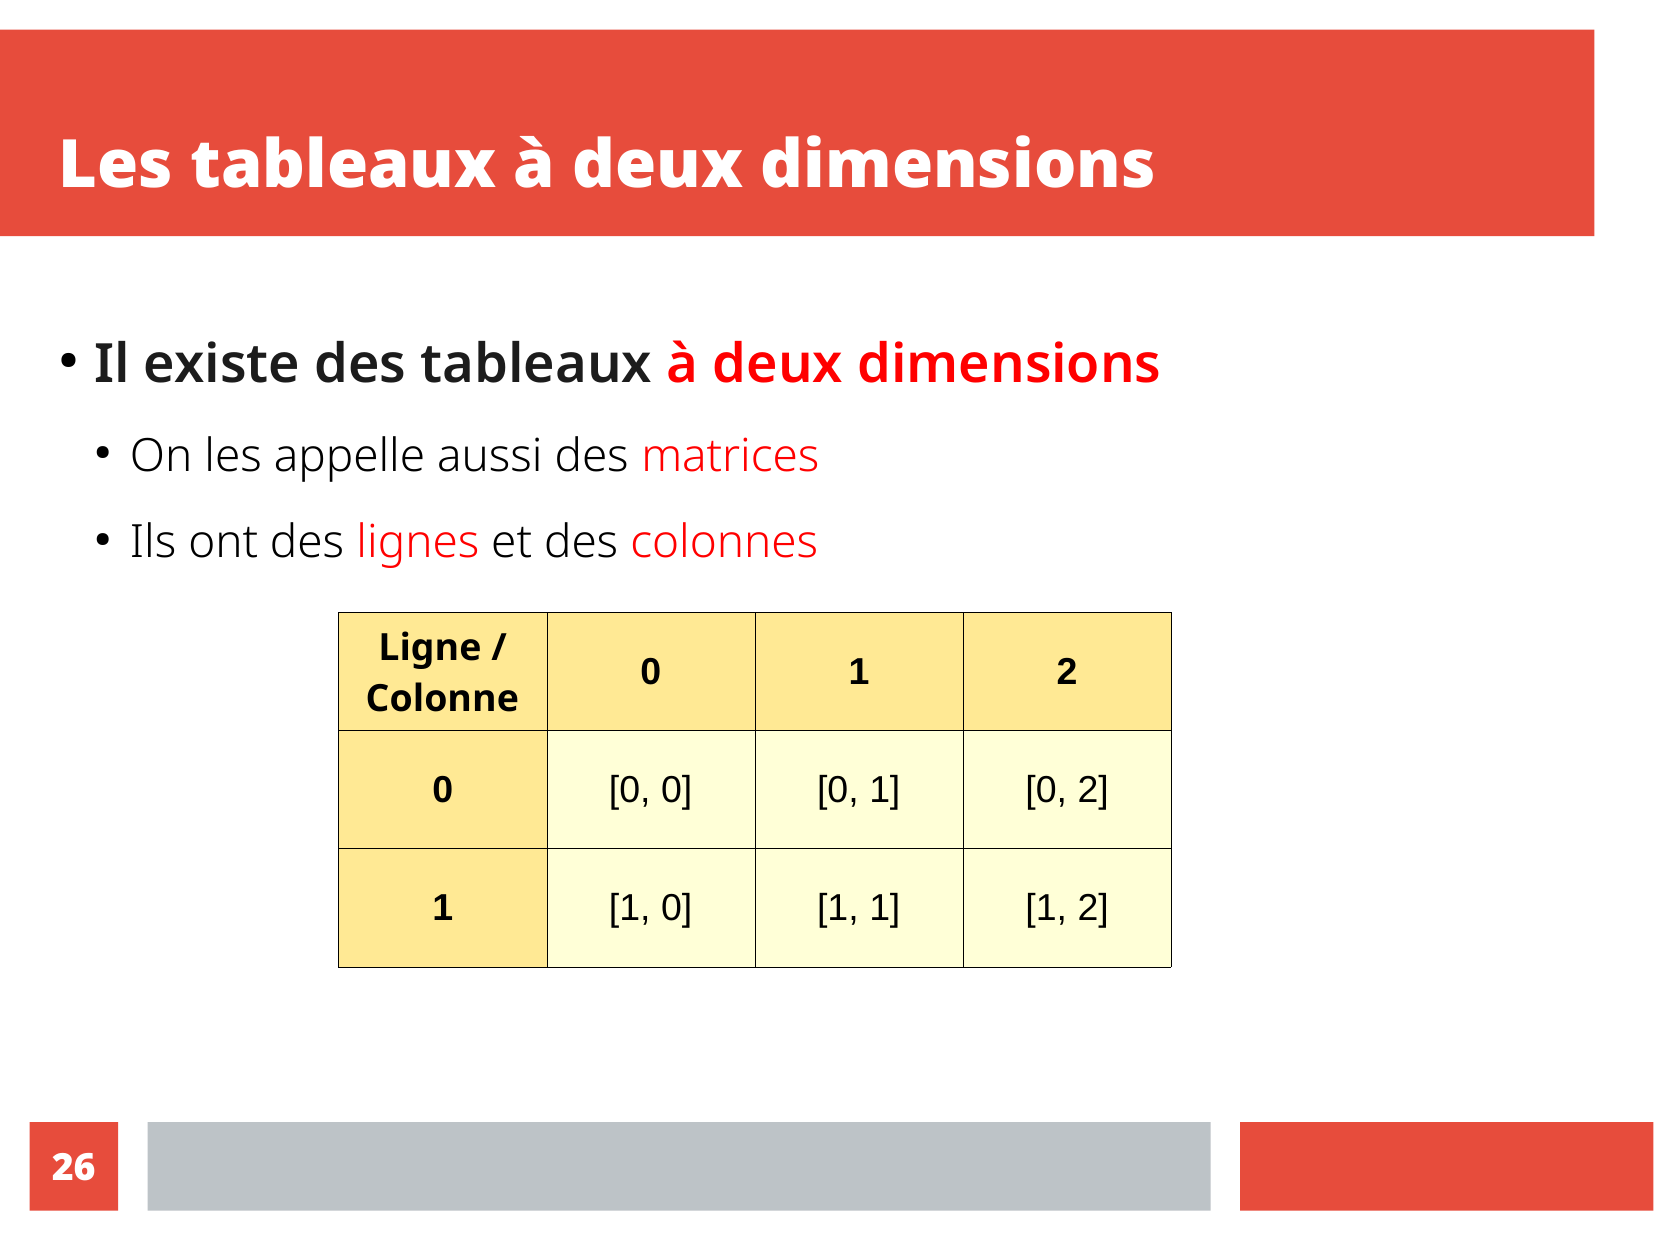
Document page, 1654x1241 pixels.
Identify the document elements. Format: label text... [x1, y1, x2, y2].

title Les tableaux à deux dimensions [59, 59, 1595, 207]
table_cell 1 [339, 849, 547, 967]
table_cell [1, 0] [548, 849, 755, 967]
table_header 2 [964, 613, 1171, 730]
table_cell [1, 1] [756, 849, 963, 967]
table_cell 0 [339, 731, 547, 848]
table_header Ligne / Colonne [339, 613, 547, 730]
table_cell [0, 0] [548, 731, 755, 848]
list Il existe des tableaux à deux dimensions On les appelle aussi des matrices Ils ont des lignes et des colonnes [59, 324, 1565, 579]
table_cell [0, 2] [964, 731, 1171, 848]
table_cell [1, 2] [964, 849, 1171, 967]
table_header 0 [548, 613, 755, 730]
table_header 1 [756, 613, 963, 730]
table_cell [0, 1] [756, 731, 963, 848]
